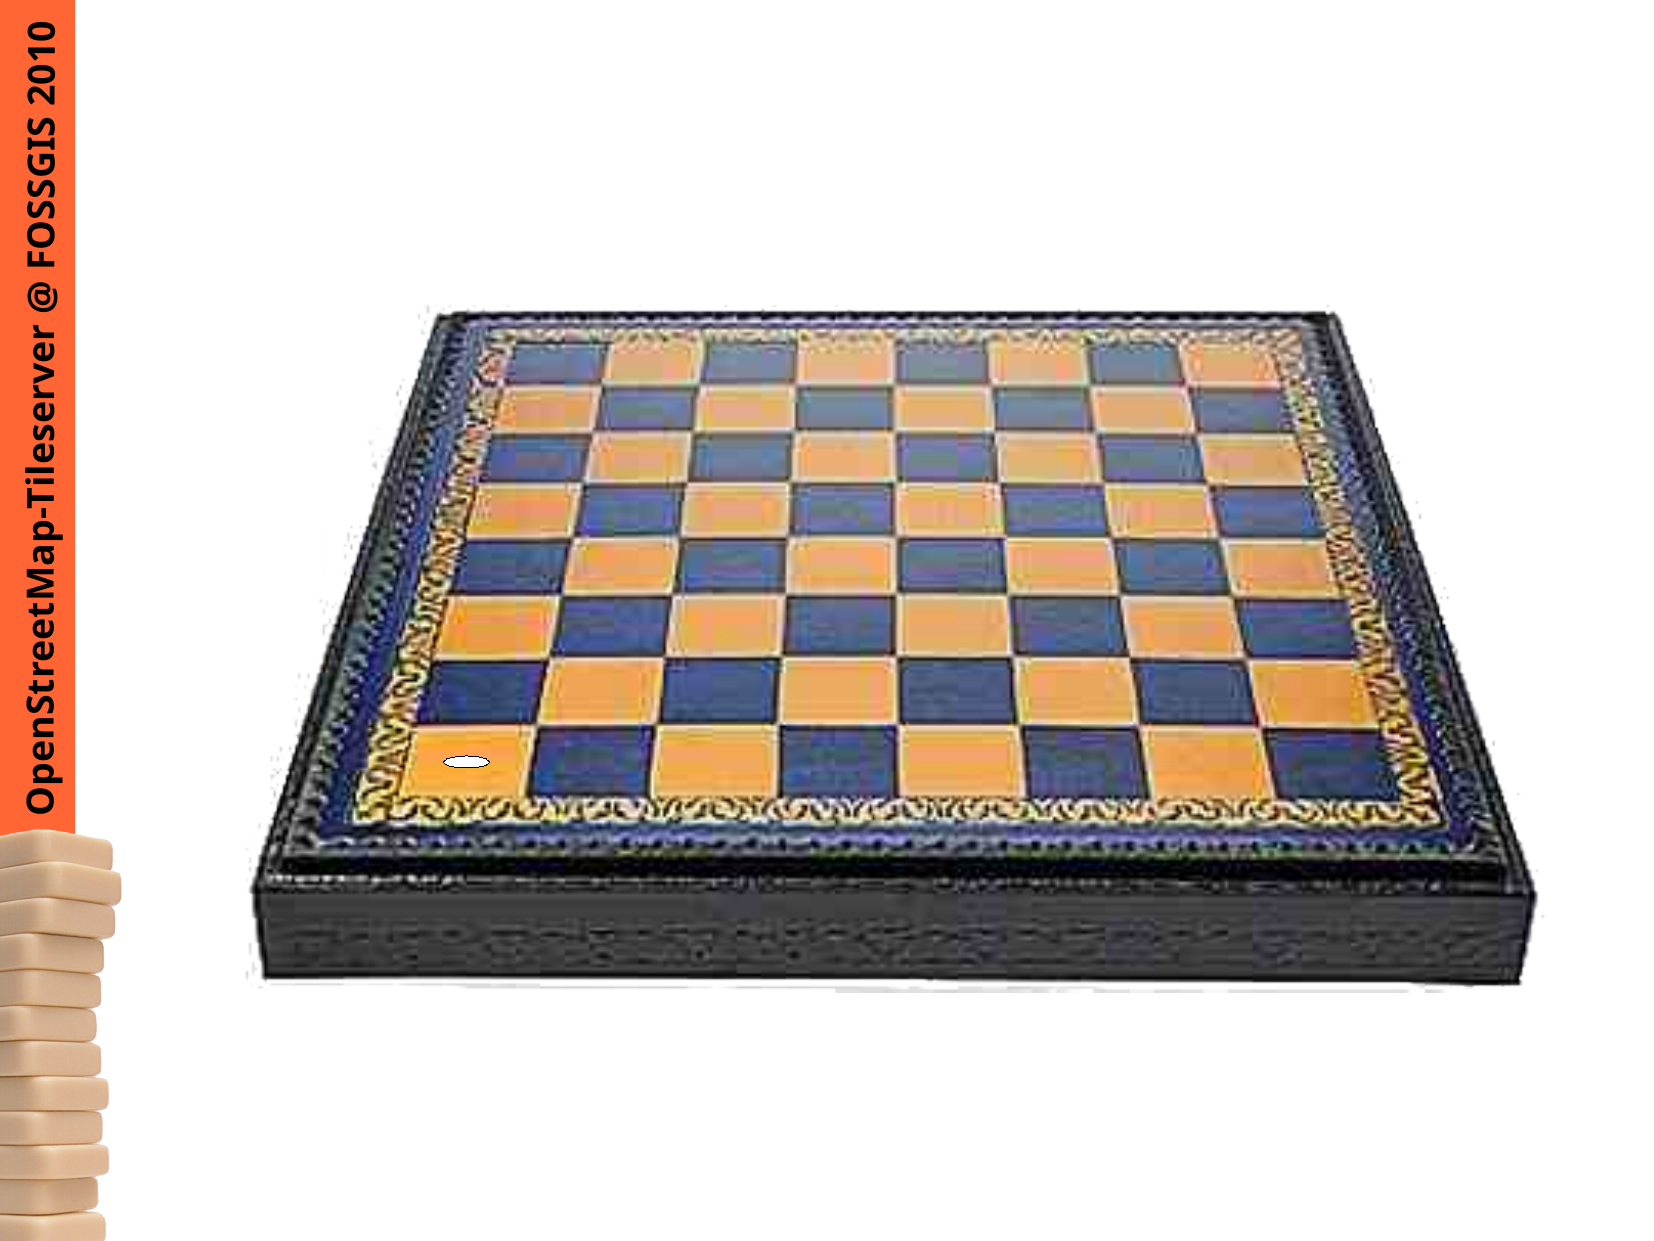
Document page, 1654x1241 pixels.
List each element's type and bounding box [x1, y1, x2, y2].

picture [0, 816, 133, 1241]
picture [222, 232, 1573, 993]
text_box [443, 755, 490, 768]
